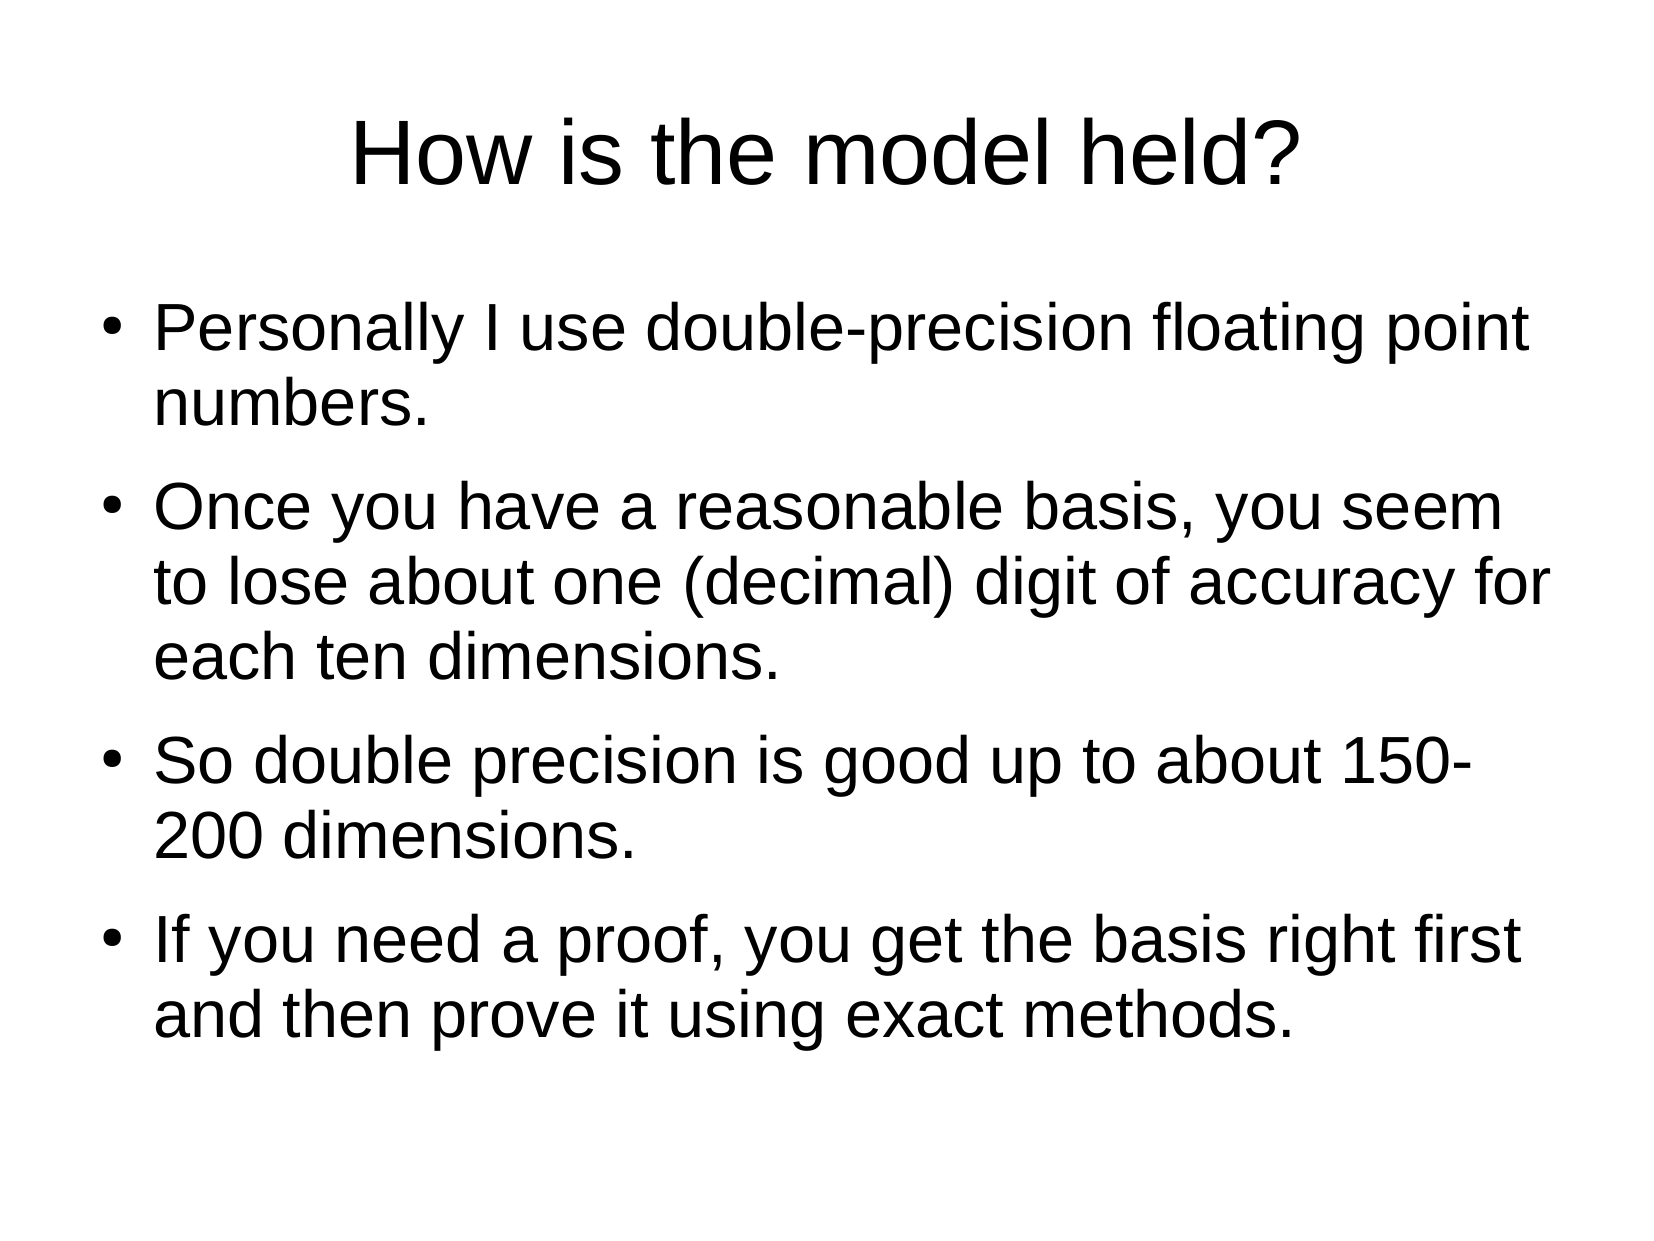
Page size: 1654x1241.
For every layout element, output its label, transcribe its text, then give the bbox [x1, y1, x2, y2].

list Personally I use double-precision floating point numbers. Once you have a reasonable basis, you seem to lose about one (decimal) digit of accuracy for each ten dimensions. So double precision is good up to about 150-200 dimensions. If you need a proof, you get the basis right first and then prove it using exact methods. [82, 290, 1571, 1109]
title How is the model held? [82, 49, 1571, 257]
